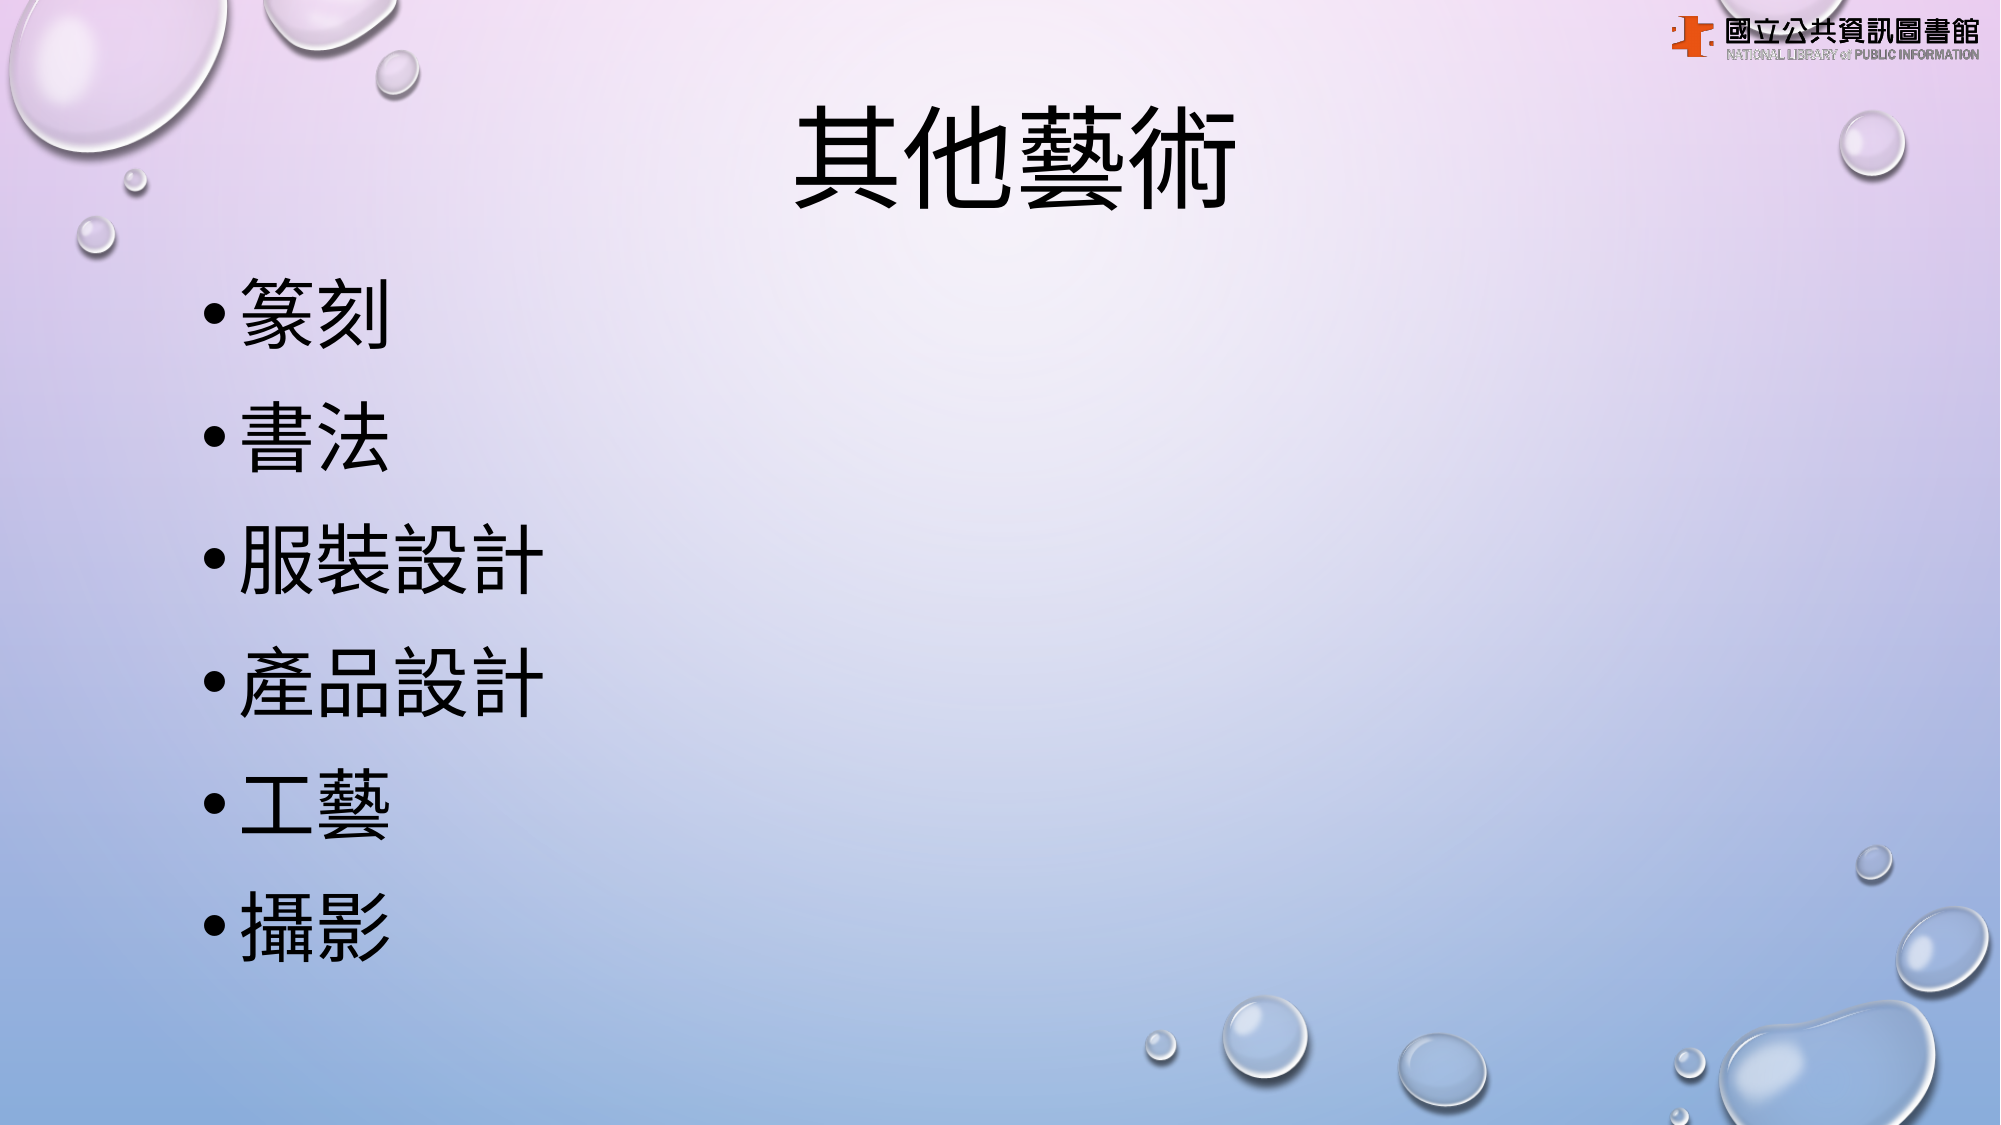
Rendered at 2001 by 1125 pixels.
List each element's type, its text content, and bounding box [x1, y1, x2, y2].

title 其他藝術 [165, 33, 1866, 296]
picture [0, 0, 2000, 1125]
list 篆刻 書法 服裝設計 產品設計 工藝 攝影 [186, 250, 1866, 1004]
